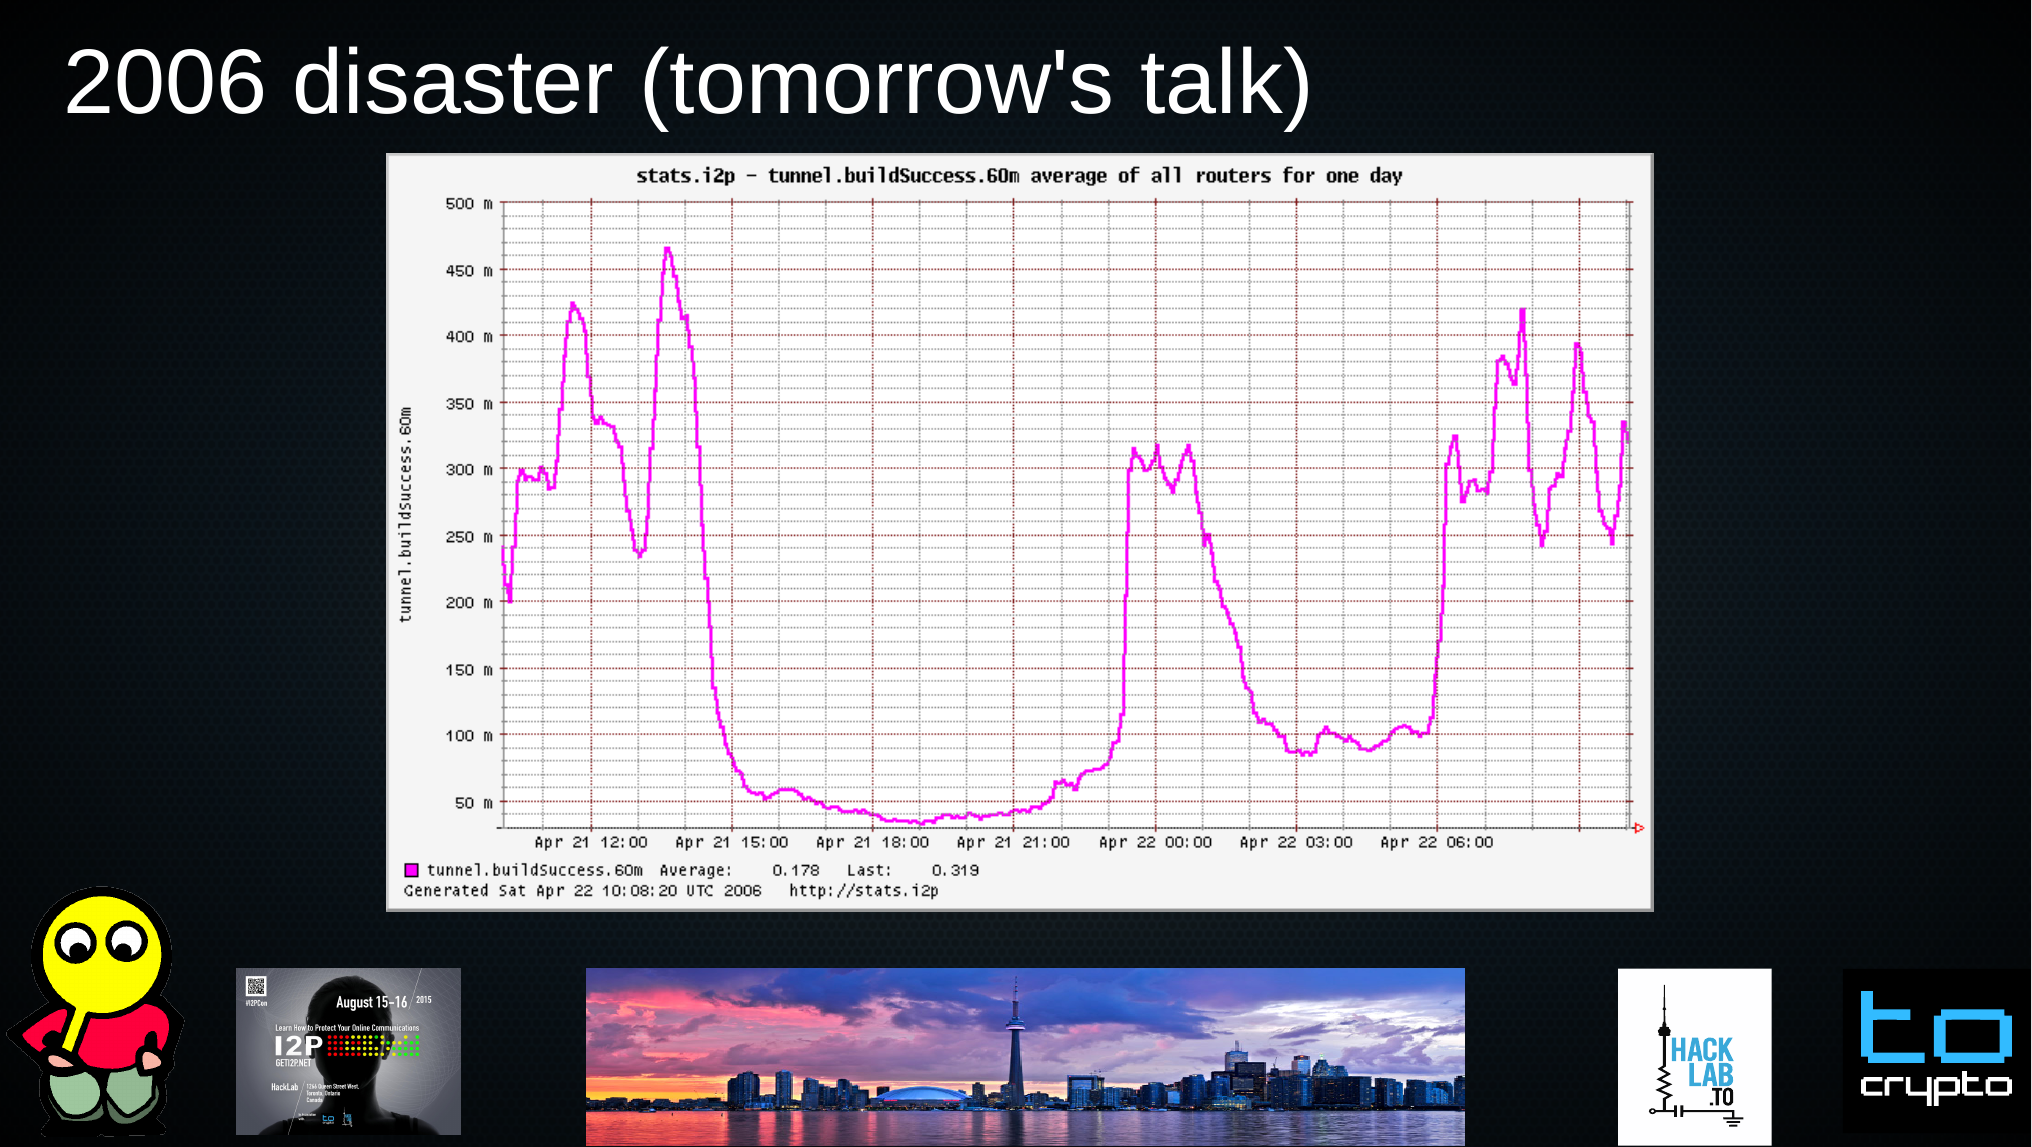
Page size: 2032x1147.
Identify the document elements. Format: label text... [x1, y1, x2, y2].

title 2006 disaster (tomorrow's talk) [0, 0, 1604, 178]
picture [0, 0, 2032, 1147]
